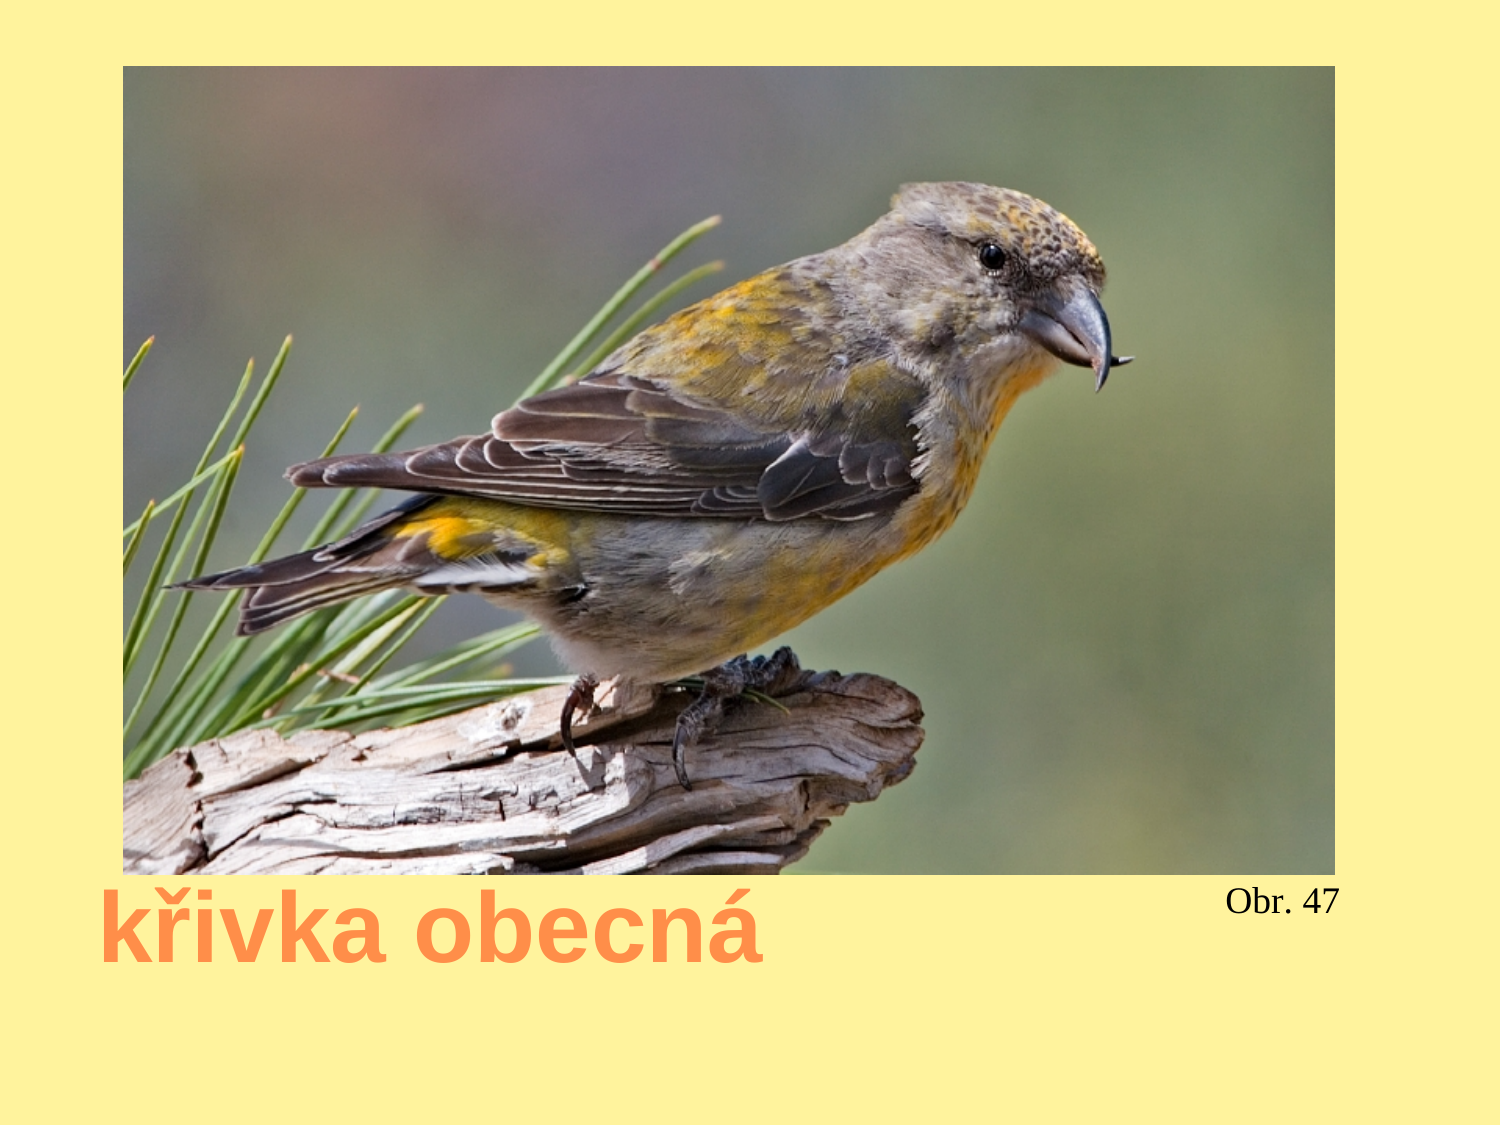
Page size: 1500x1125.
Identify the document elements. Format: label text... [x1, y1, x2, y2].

picture [123, 66, 1335, 875]
title křivka obecná [82, 817, 1426, 991]
text_box Obr. 47 [1210, 867, 1365, 929]
